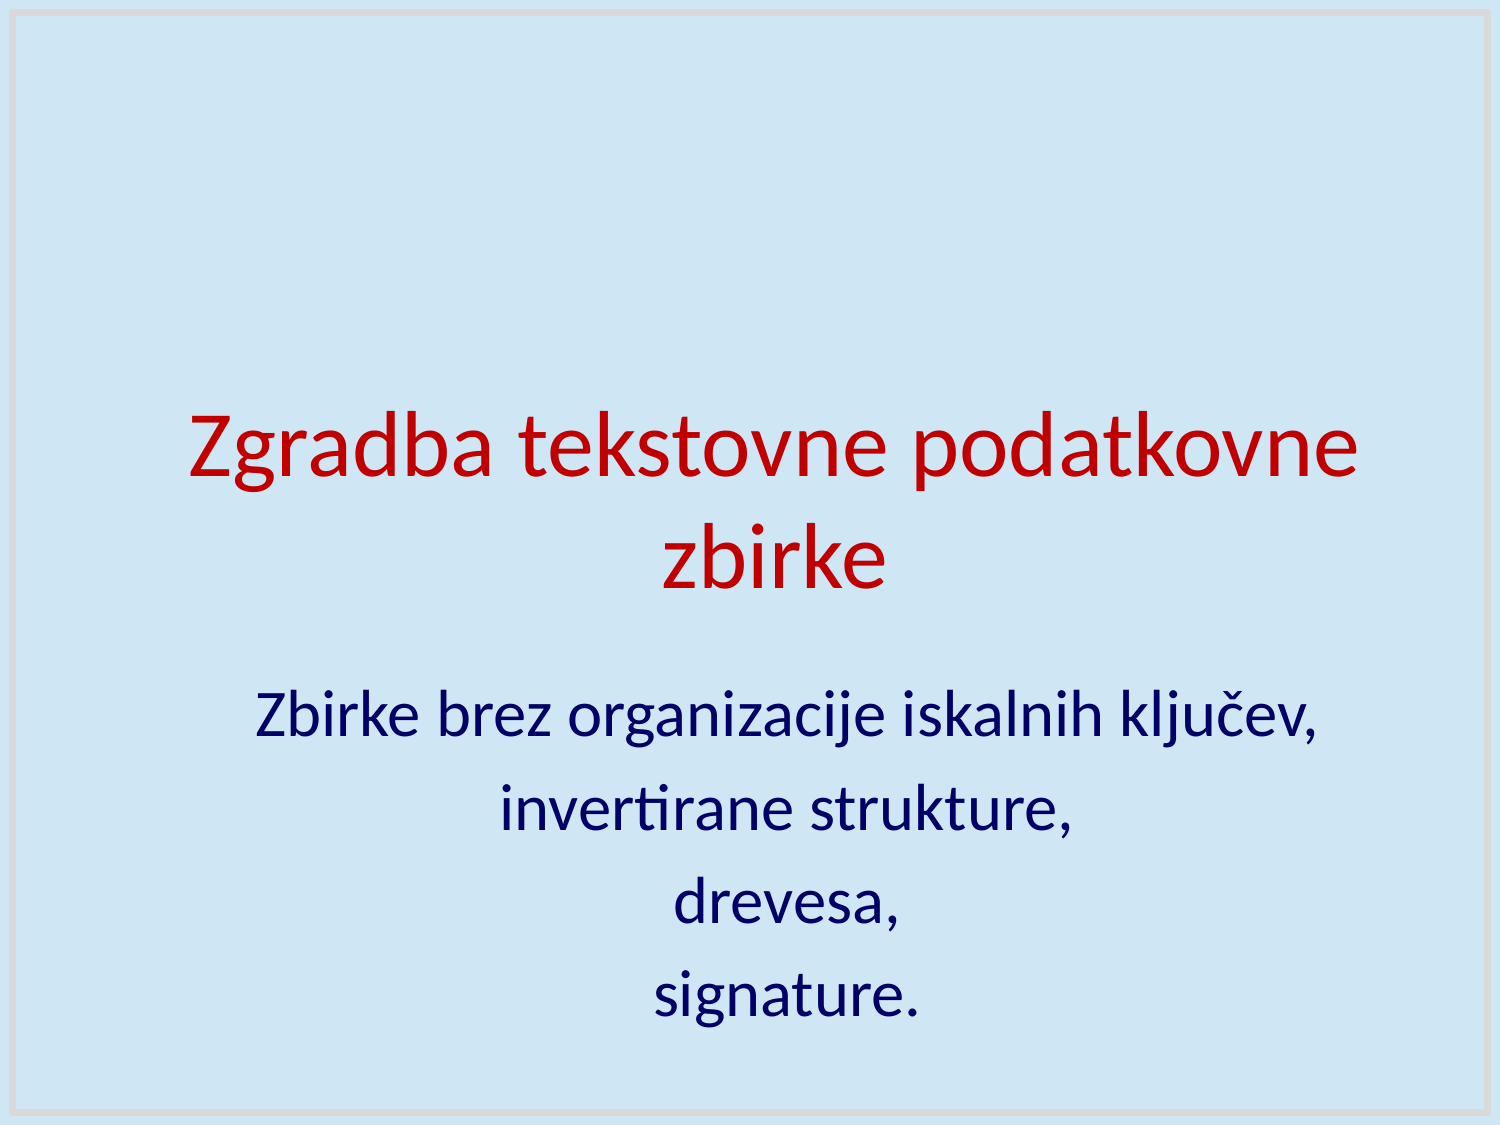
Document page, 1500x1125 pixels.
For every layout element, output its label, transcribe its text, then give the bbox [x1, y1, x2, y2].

text_box Zgradba tekstovne podatkovne zbirke [137, 374, 1413, 616]
text_box Zbirke brez organizacije iskalnih ključev, invertirane strukture, drevesa, signature. [212, 662, 1363, 1075]
